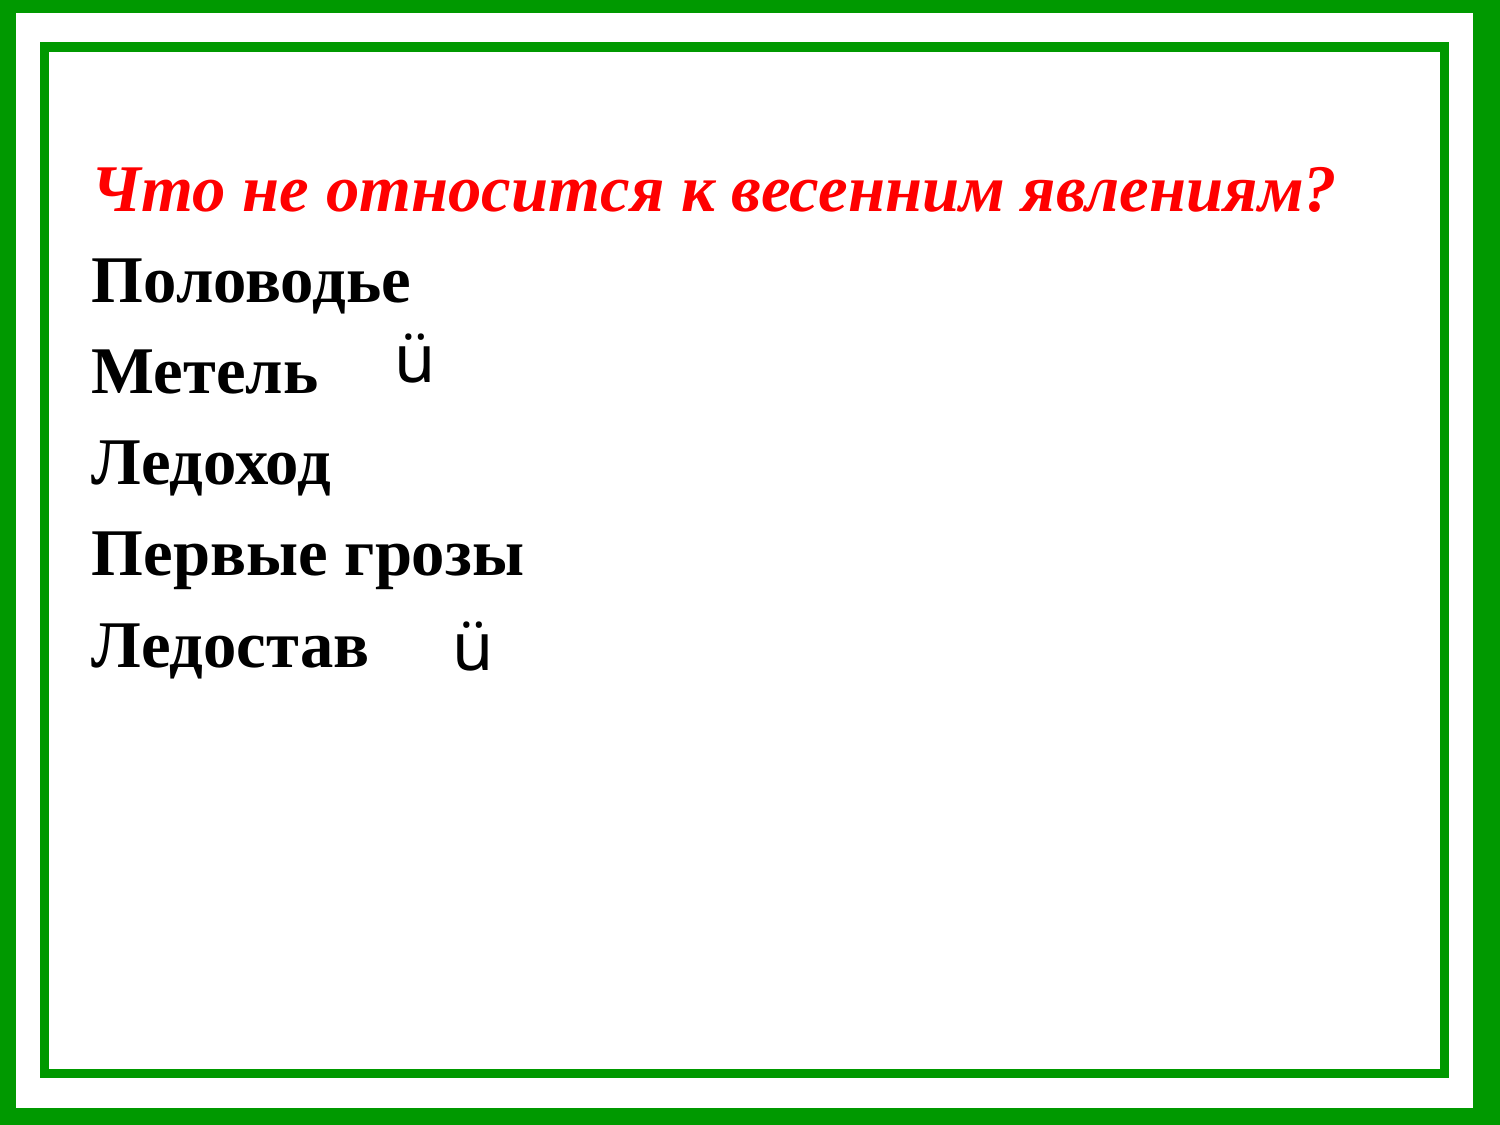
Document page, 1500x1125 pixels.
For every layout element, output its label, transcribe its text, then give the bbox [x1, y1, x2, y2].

text_box Что не относится к весенним явлениям? Половодье Метель Ледоход Первые грозы Ледостав [77, 137, 1388, 688]
text_box [437, 597, 562, 694]
text_box [379, 308, 505, 405]
